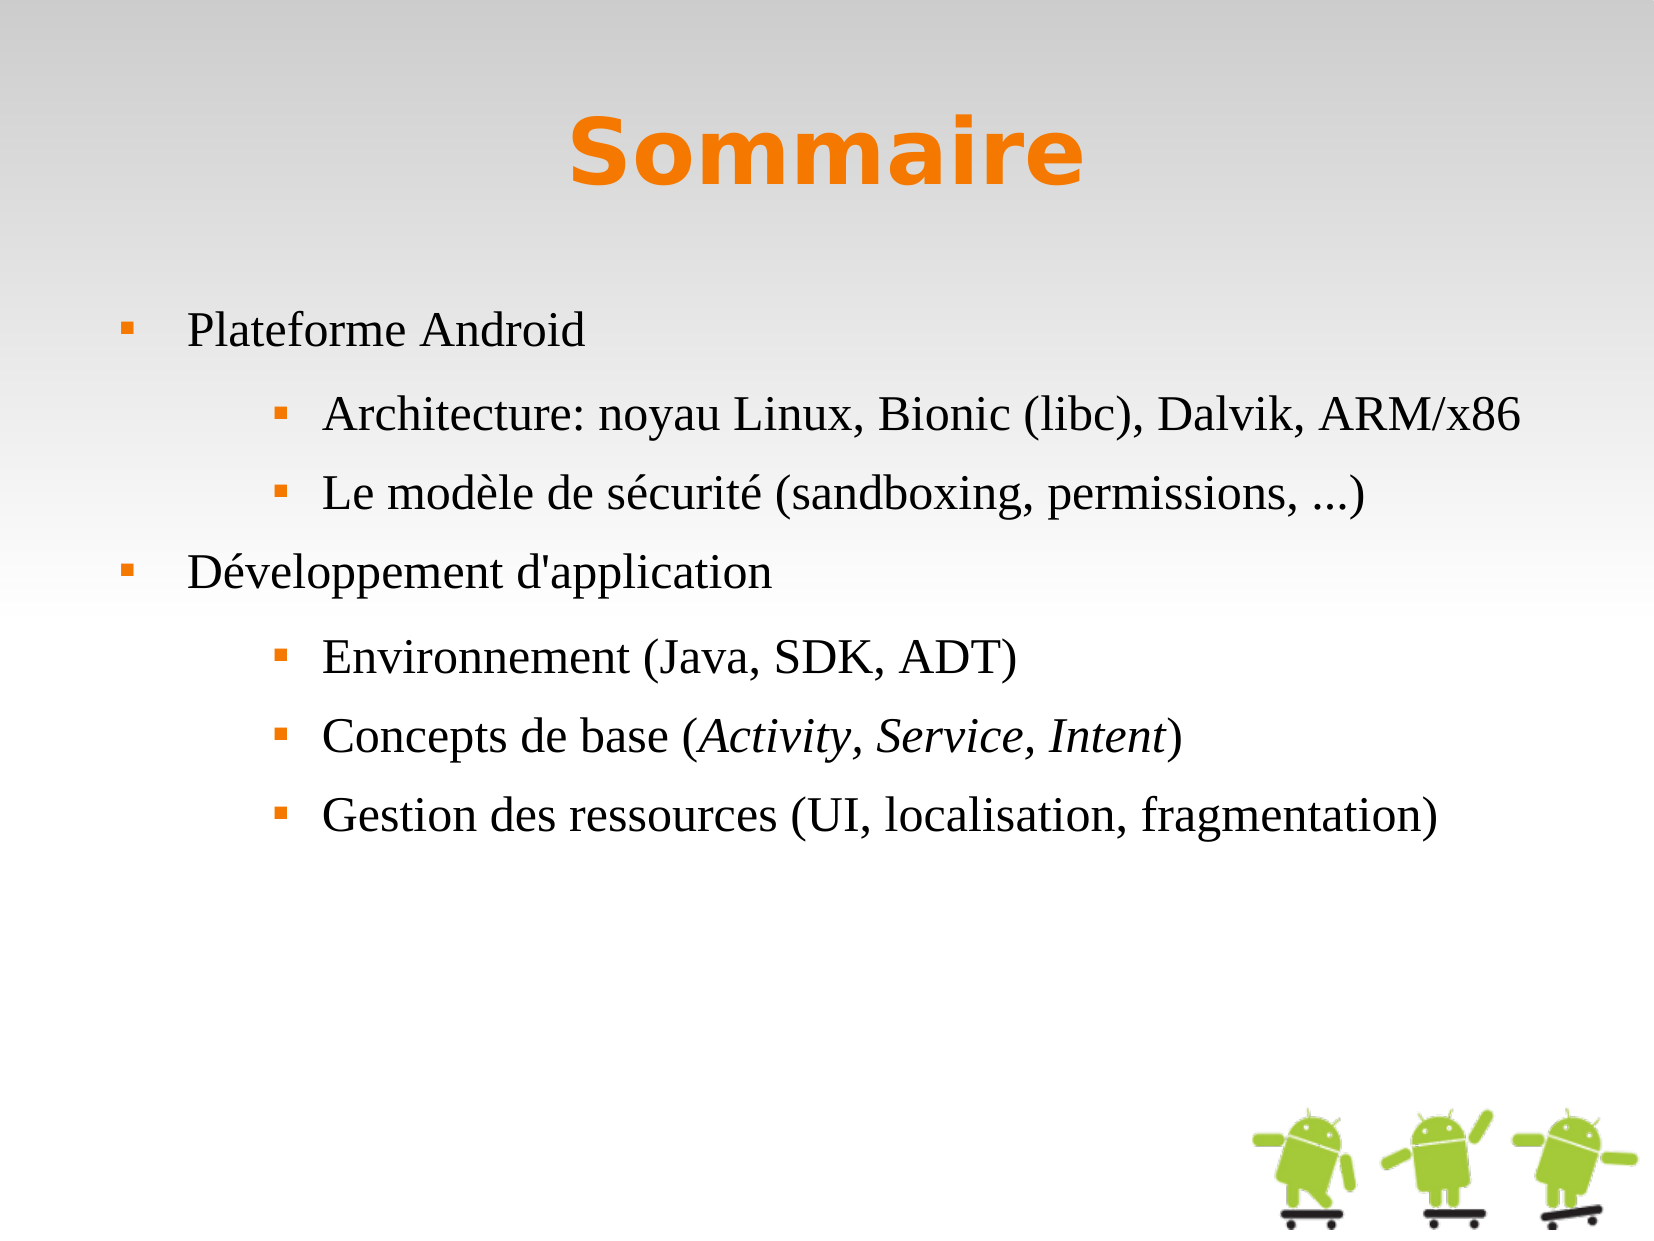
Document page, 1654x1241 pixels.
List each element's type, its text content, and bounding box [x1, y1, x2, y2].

picture [1251, 1104, 1643, 1230]
title Sommaire [82, 49, 1571, 257]
list Plateforme Android Architecture: noyau Linux, Bionic (libc), Dalvik, ARM/x86 Le modèle de sécurité (sandboxing, permissions, ...) Développement d'application Environnement (Java, SDK, ADT) Concepts de base (Activity, Service, Intent) Gestion des ressources (UI, localisation, fragmentation) [85, 301, 1568, 879]
